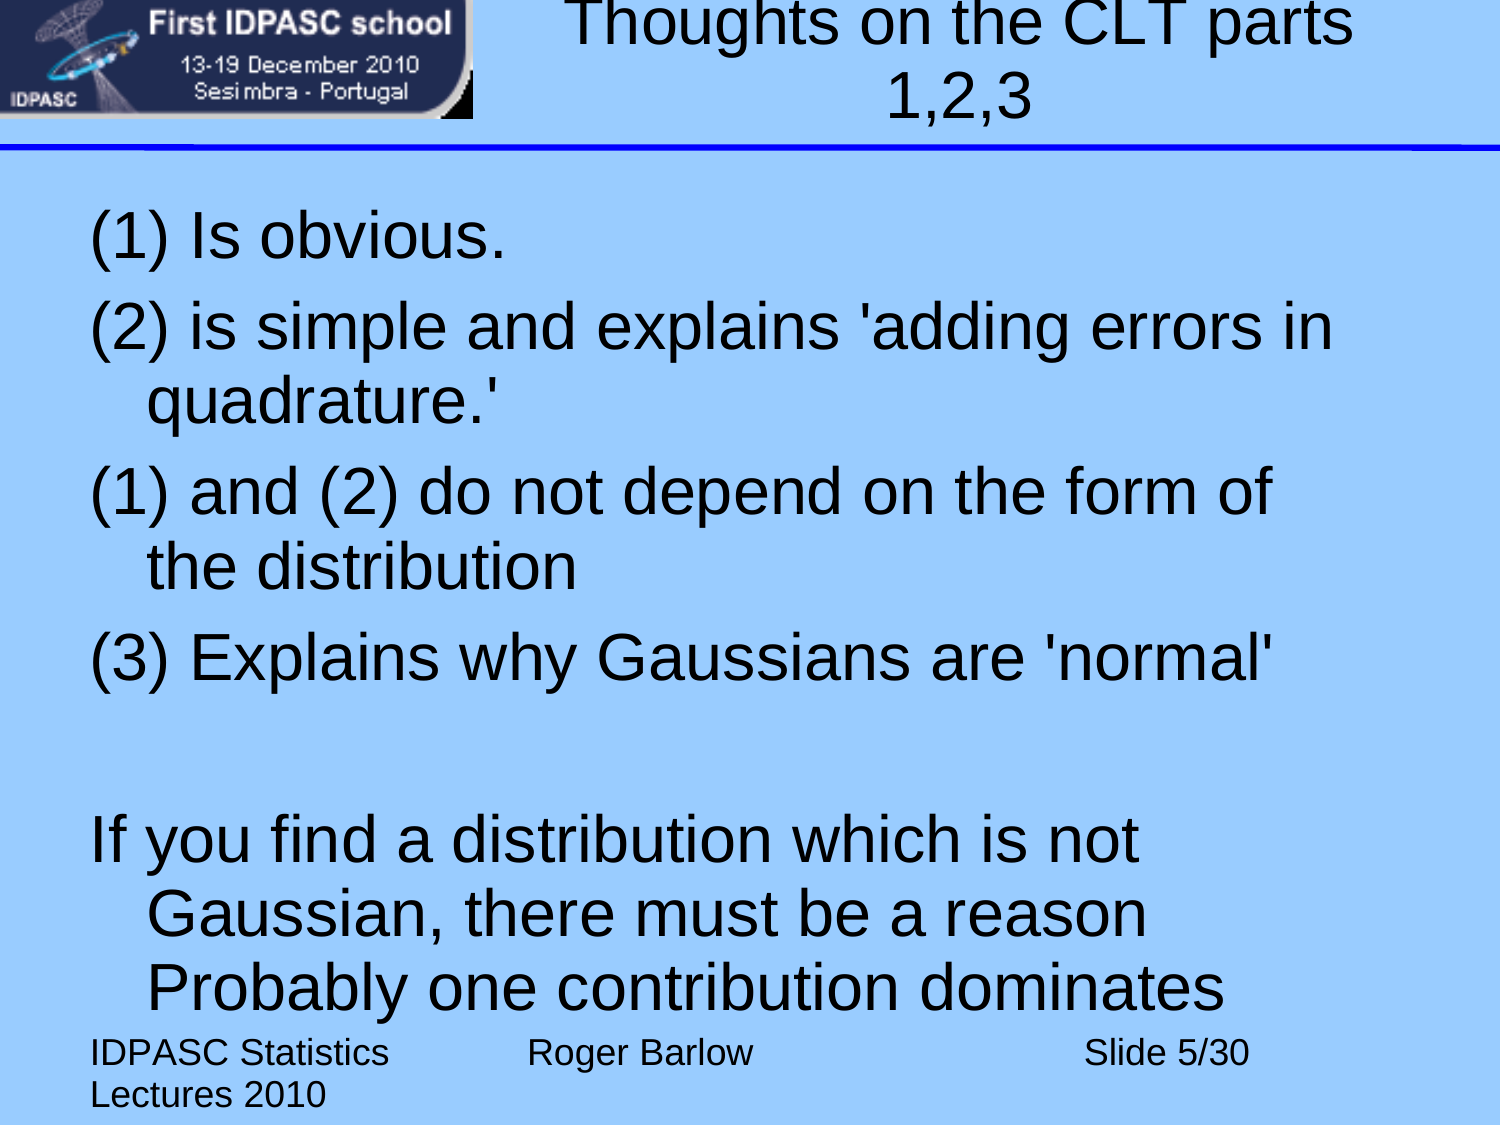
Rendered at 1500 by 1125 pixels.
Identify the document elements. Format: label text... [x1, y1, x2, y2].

picture [0, 0, 473, 119]
title Thoughts on the CLT parts 1,2,3 [501, 0, 1418, 134]
list (1) Is obvious. (2) is simple and explains 'adding errors in quadrature.' (1) and (2) do not depend on the form of the distribution (3) Explains why Gaussians are 'normal' If you find a distribution which is not Gaussian, there must be a reason Probably one contribution dominates [75, 186, 1388, 1034]
